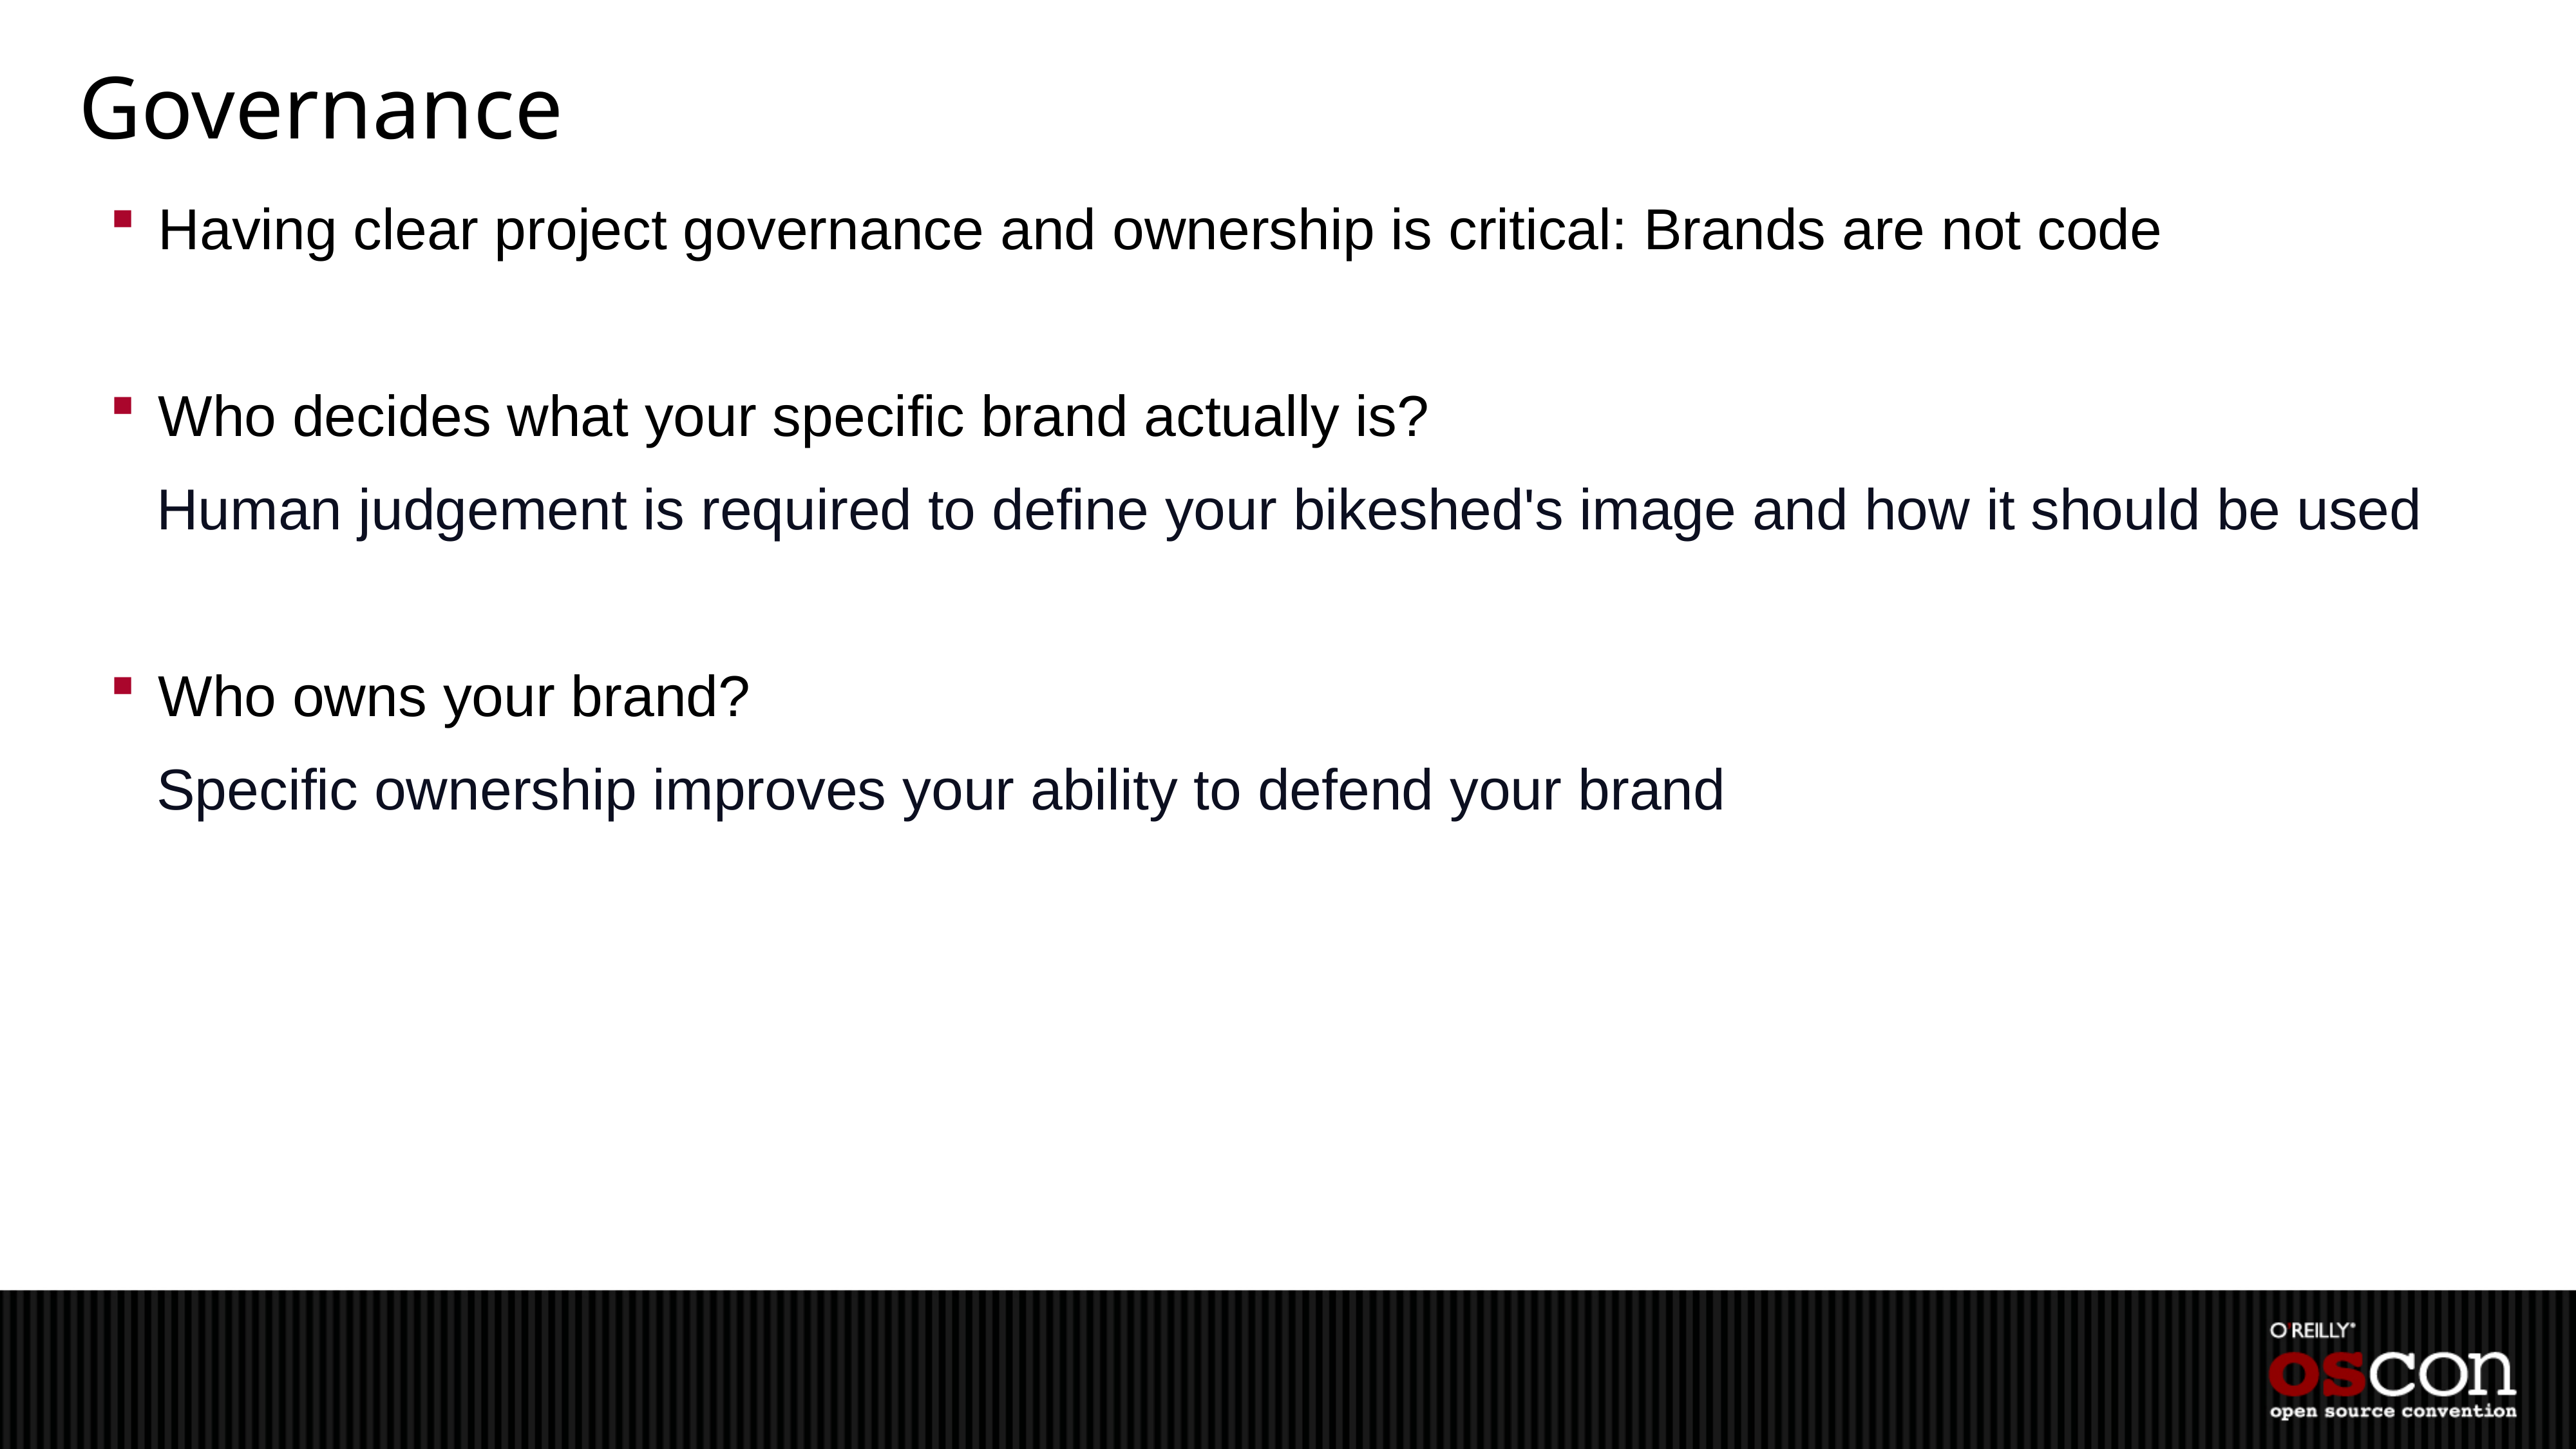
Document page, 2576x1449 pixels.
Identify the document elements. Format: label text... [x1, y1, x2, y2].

title Governance [73, 17, 2503, 192]
list Having clear project governance and ownership is critical: Brands are not code Who decides what your specific brand actually is? Human judgement is required to define your bikeshed's image and how it should be used Who owns your brand? Specific ownership improves your ability to defend your brand [76, 191, 2505, 1449]
picture [0, 0, 2576, 1449]
